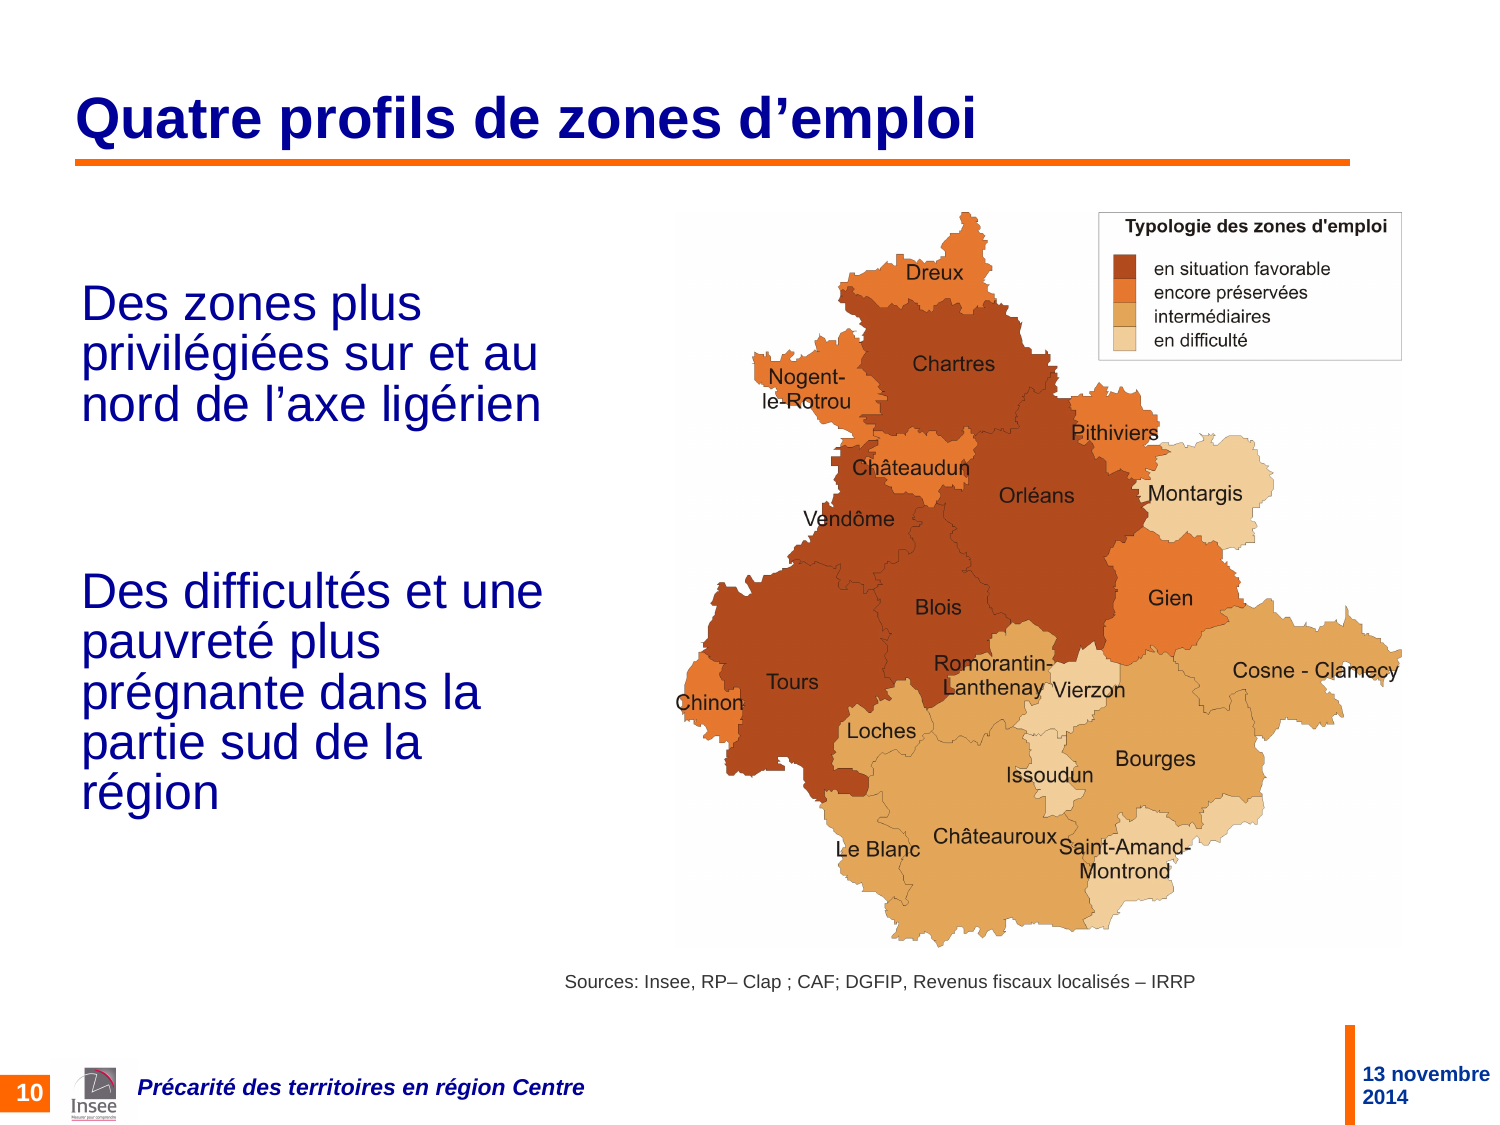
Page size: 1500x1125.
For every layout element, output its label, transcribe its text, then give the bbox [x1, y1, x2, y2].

picture [50, 1058, 138, 1125]
text_box Sources: Insee, RP– Clap ; CAF; DGFIP, Revenus fiscaux localisés – IRRP [549, 962, 1500, 1001]
title Quatre profils de zones d’emploi [75, 26, 1351, 151]
picture [675, 212, 1402, 948]
list Des zones plus privilégiées sur et au nord de l’axe ligérien Des difficultés et une pauvreté plus prégnante dans la partie sud de la région [24, 212, 550, 1000]
